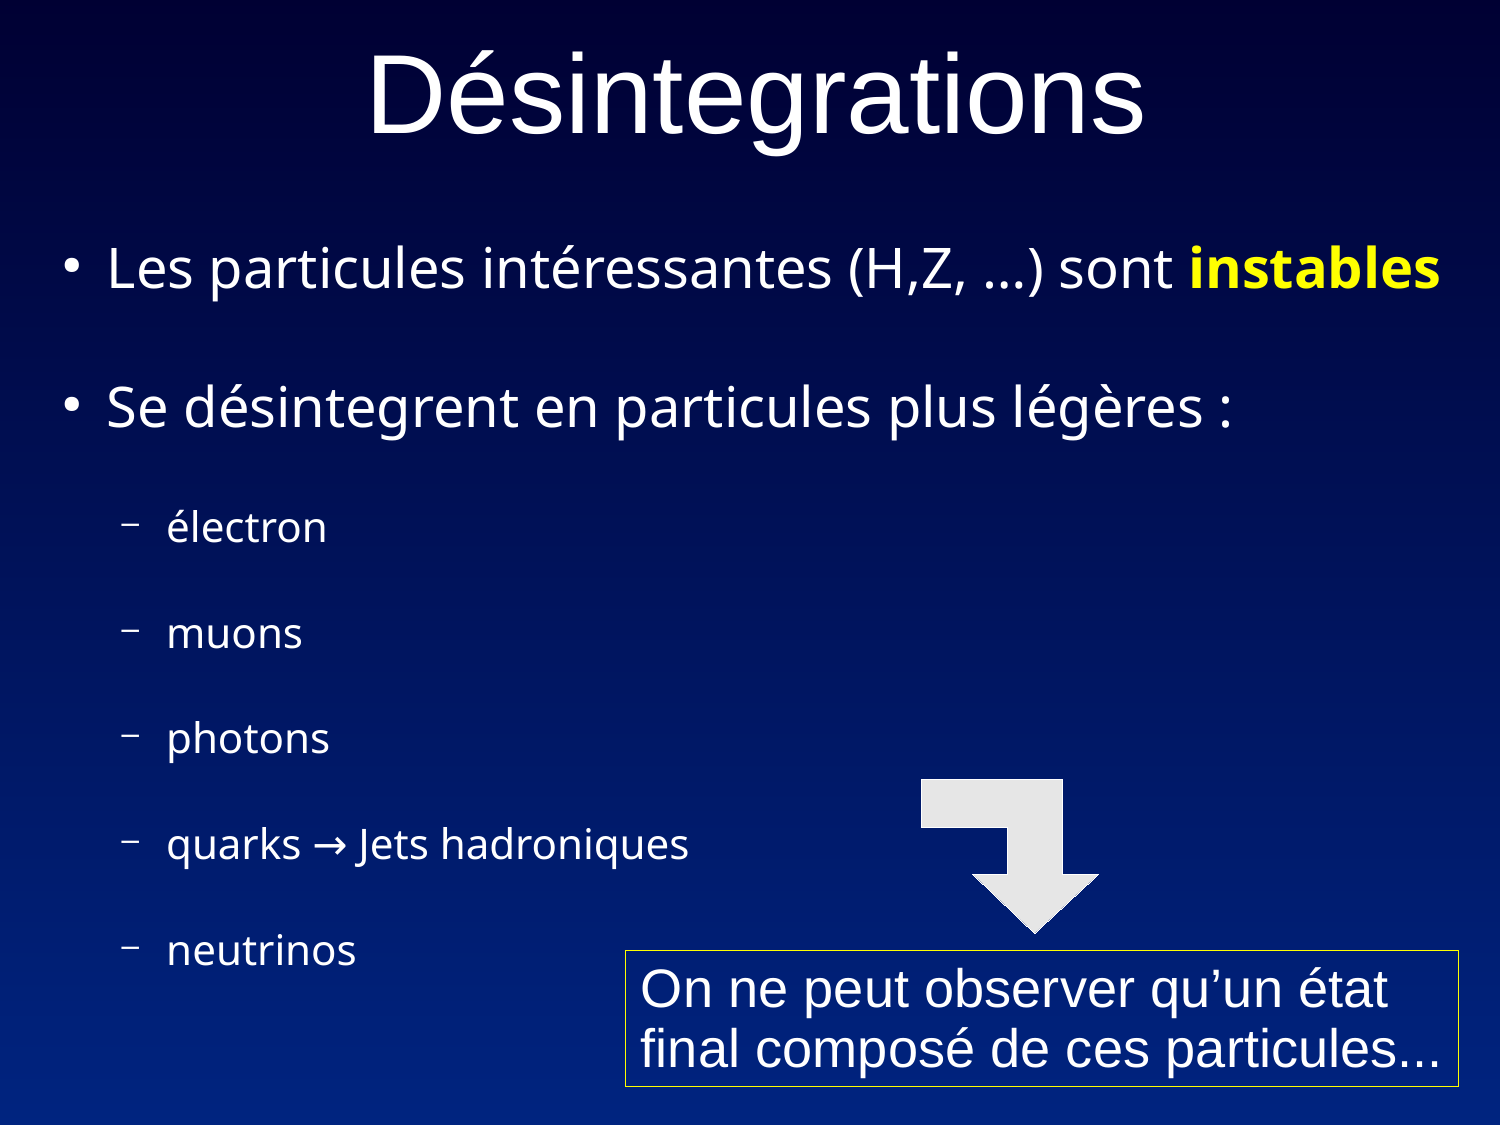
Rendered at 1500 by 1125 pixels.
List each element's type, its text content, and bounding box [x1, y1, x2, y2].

text_box On ne peut observer qu’un état final composé de ces particules... [625, 950, 1459, 1087]
list Les particules intéressantes (H,Z, …) sont instables Se désintegrent en particules plus légères : électron muons photons quarks → Jets hadroniques neutrinos [47, 190, 1453, 1063]
title Désintegrations [11, 0, 1500, 189]
text_box [921, 779, 1099, 934]
